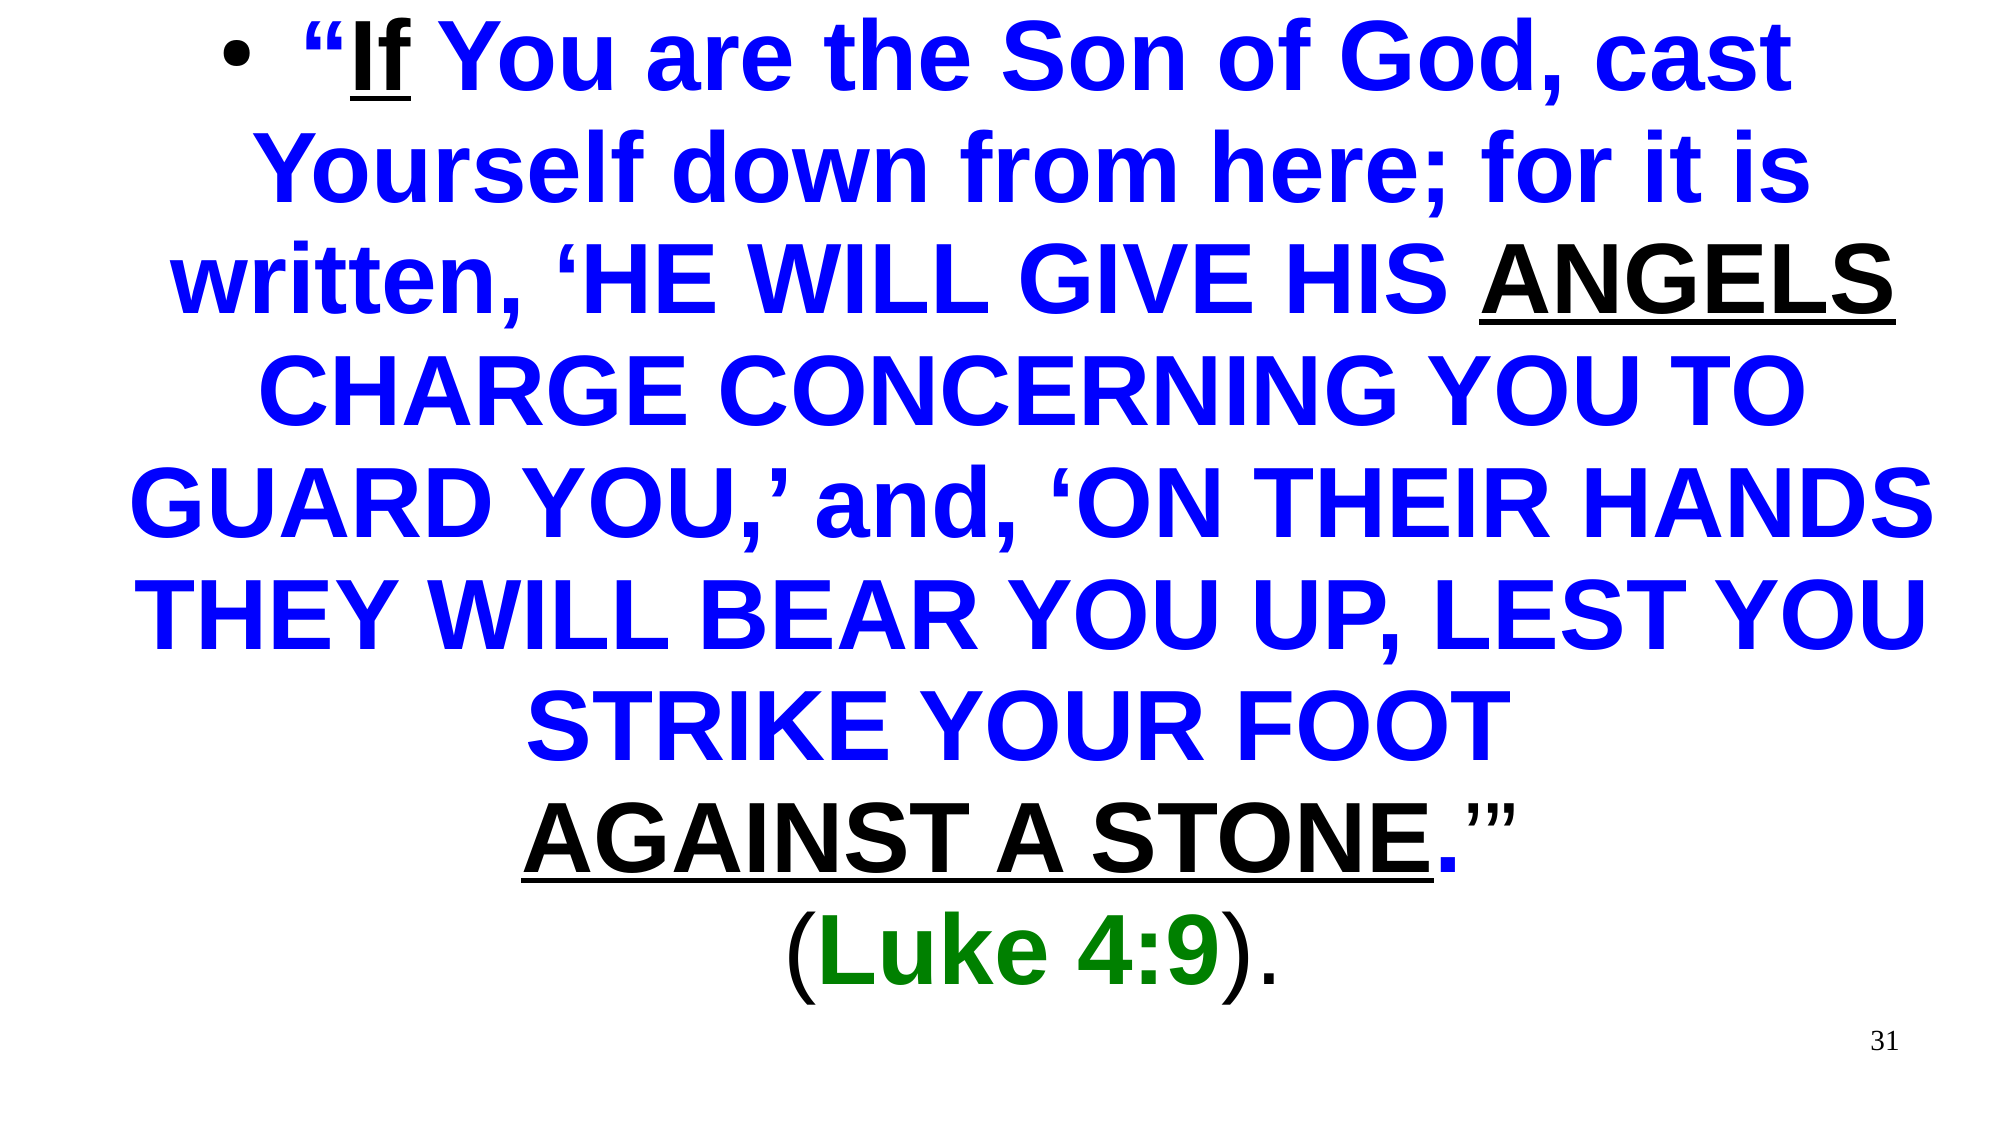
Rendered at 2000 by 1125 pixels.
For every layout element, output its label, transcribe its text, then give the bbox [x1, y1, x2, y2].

list “If You are the Son of God, cast Yourself down from here; for it is written, ‘HE WILL GIVE HIS ANGELS CHARGE CONCERNING YOU TO GUARD YOU,’ and, ‘ON THEIR HANDS THEY WILL BEAR YOU UP, LEST YOU STRIKE YOUR FOOT AGAINST A STONE.’” (Luke 4:9). [0, 0, 1996, 1123]
